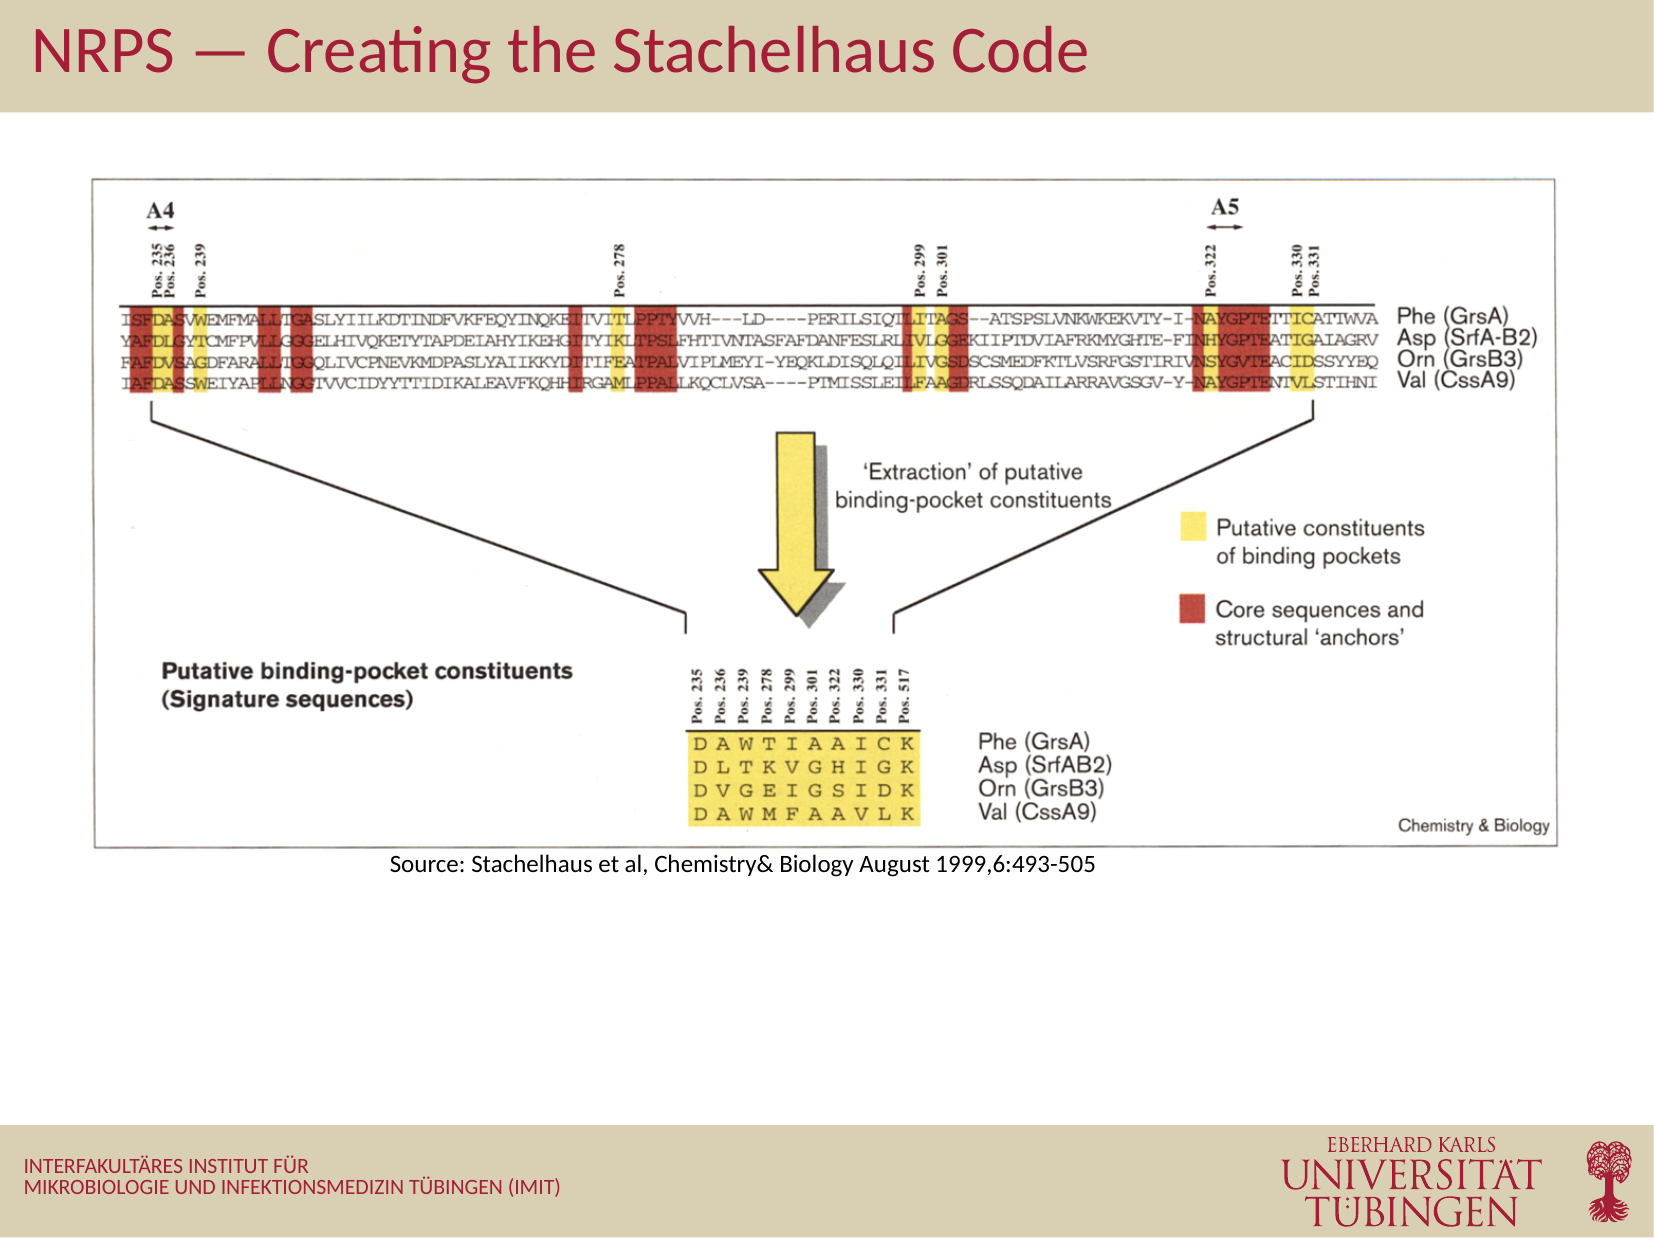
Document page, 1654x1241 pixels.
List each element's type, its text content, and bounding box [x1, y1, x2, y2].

text_box Source: Stachelhaus et al, Chemistry& Biology August 1999,6:493-505 [375, 846, 1220, 923]
picture [82, 167, 1571, 856]
title NRPS — Creating the Stachelhaus Code [31, 0, 1374, 113]
